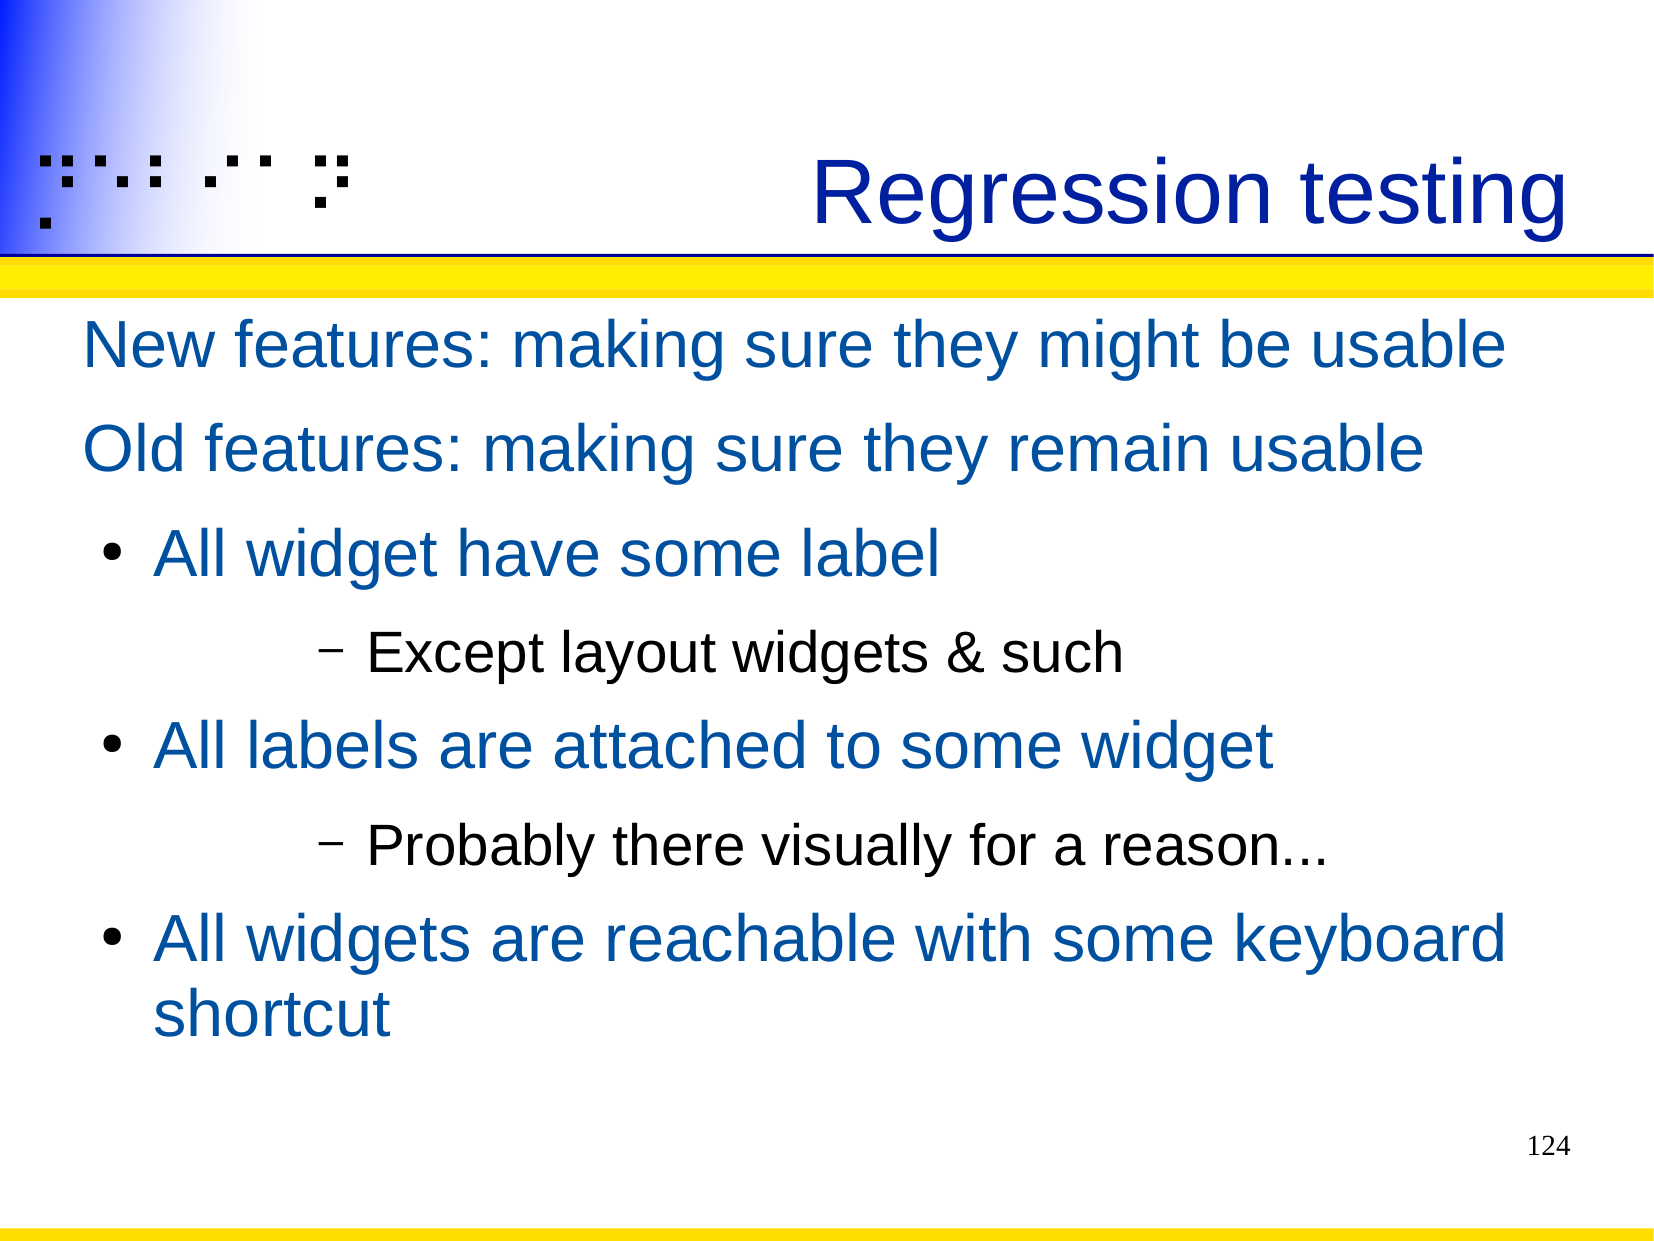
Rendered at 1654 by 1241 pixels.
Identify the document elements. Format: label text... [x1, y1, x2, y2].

title Regression testing [372, 126, 1571, 257]
list New features: making sure they might be usable Old features: making sure they remain usable All widget have some label Except layout widgets & such All labels are attached to some widget Probably there visually for a reason... All widgets are reachable with some keyboard shortcut [82, 307, 1571, 1156]
